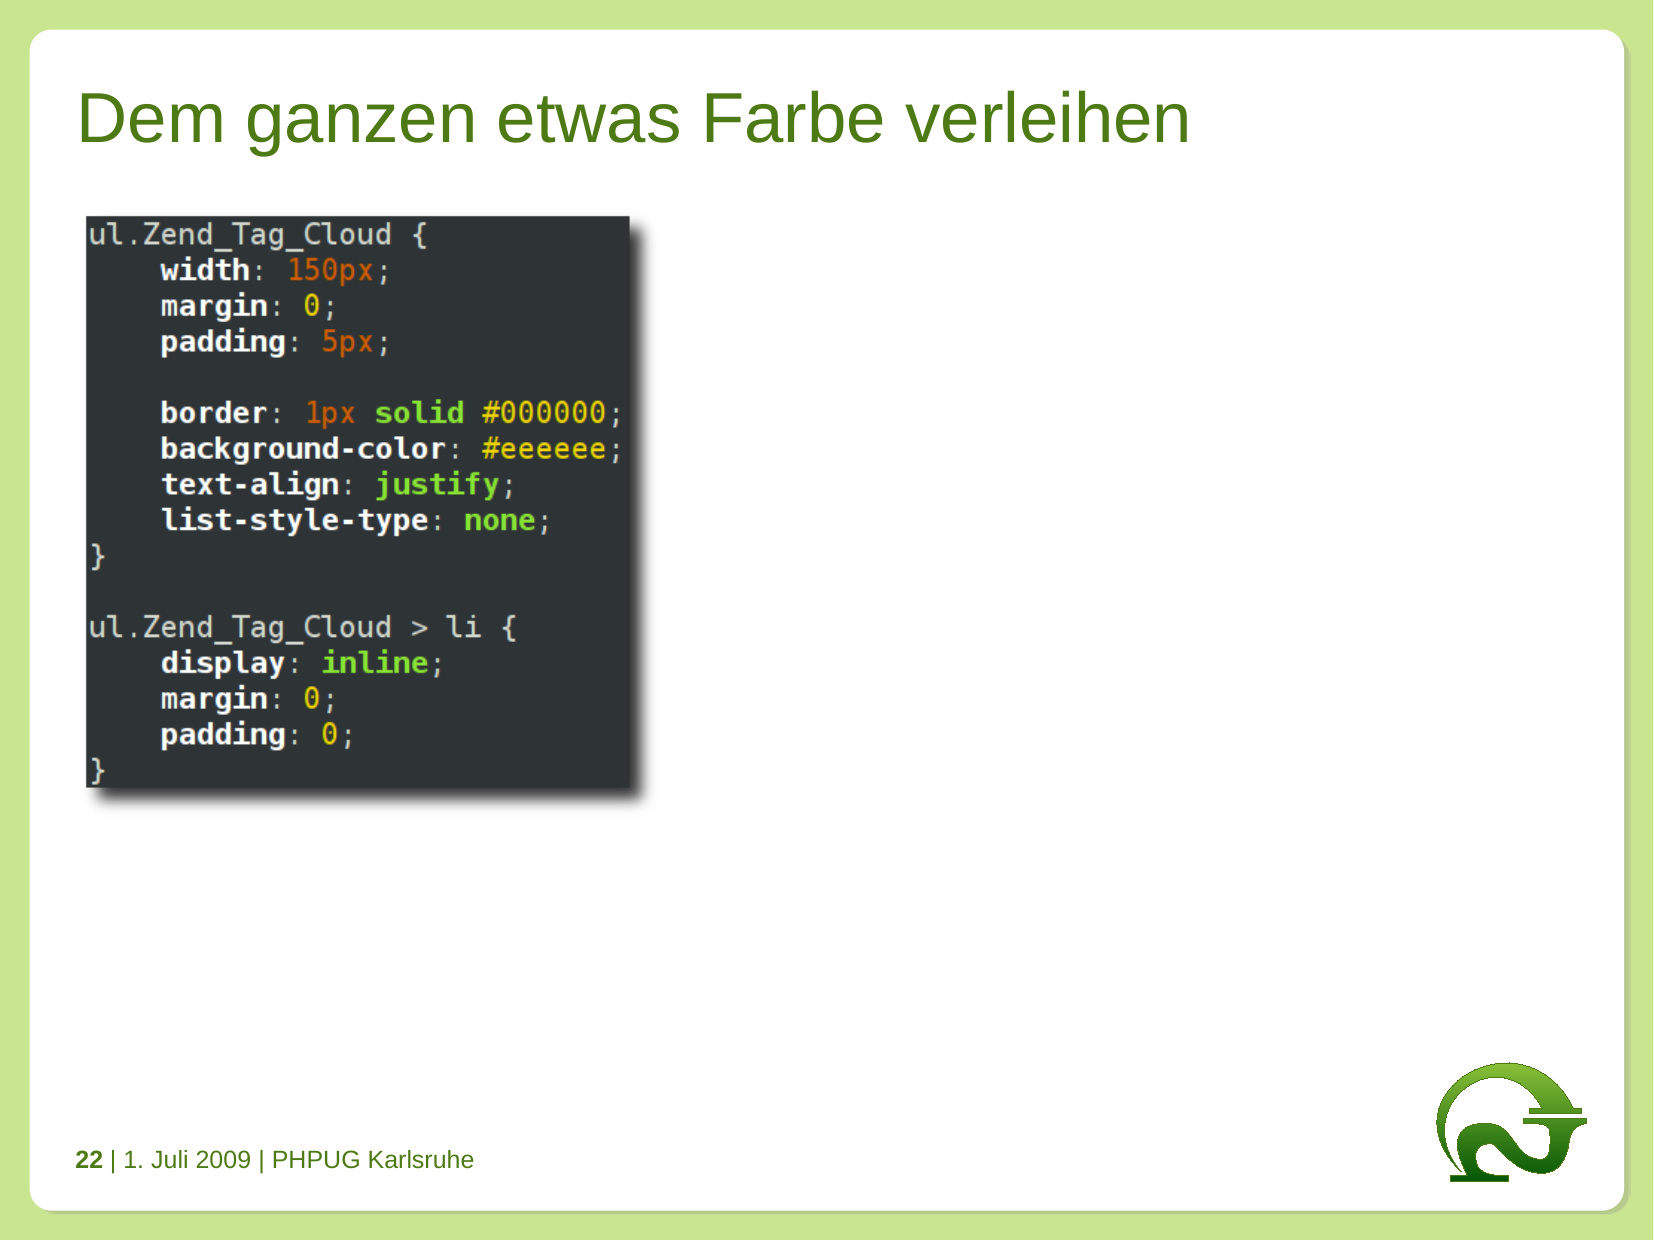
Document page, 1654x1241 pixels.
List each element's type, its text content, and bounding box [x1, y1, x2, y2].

picture [76, 206, 664, 822]
title Dem ganzen etwas Farbe verleihen [76, 59, 1565, 178]
list [82, 206, 1565, 1093]
